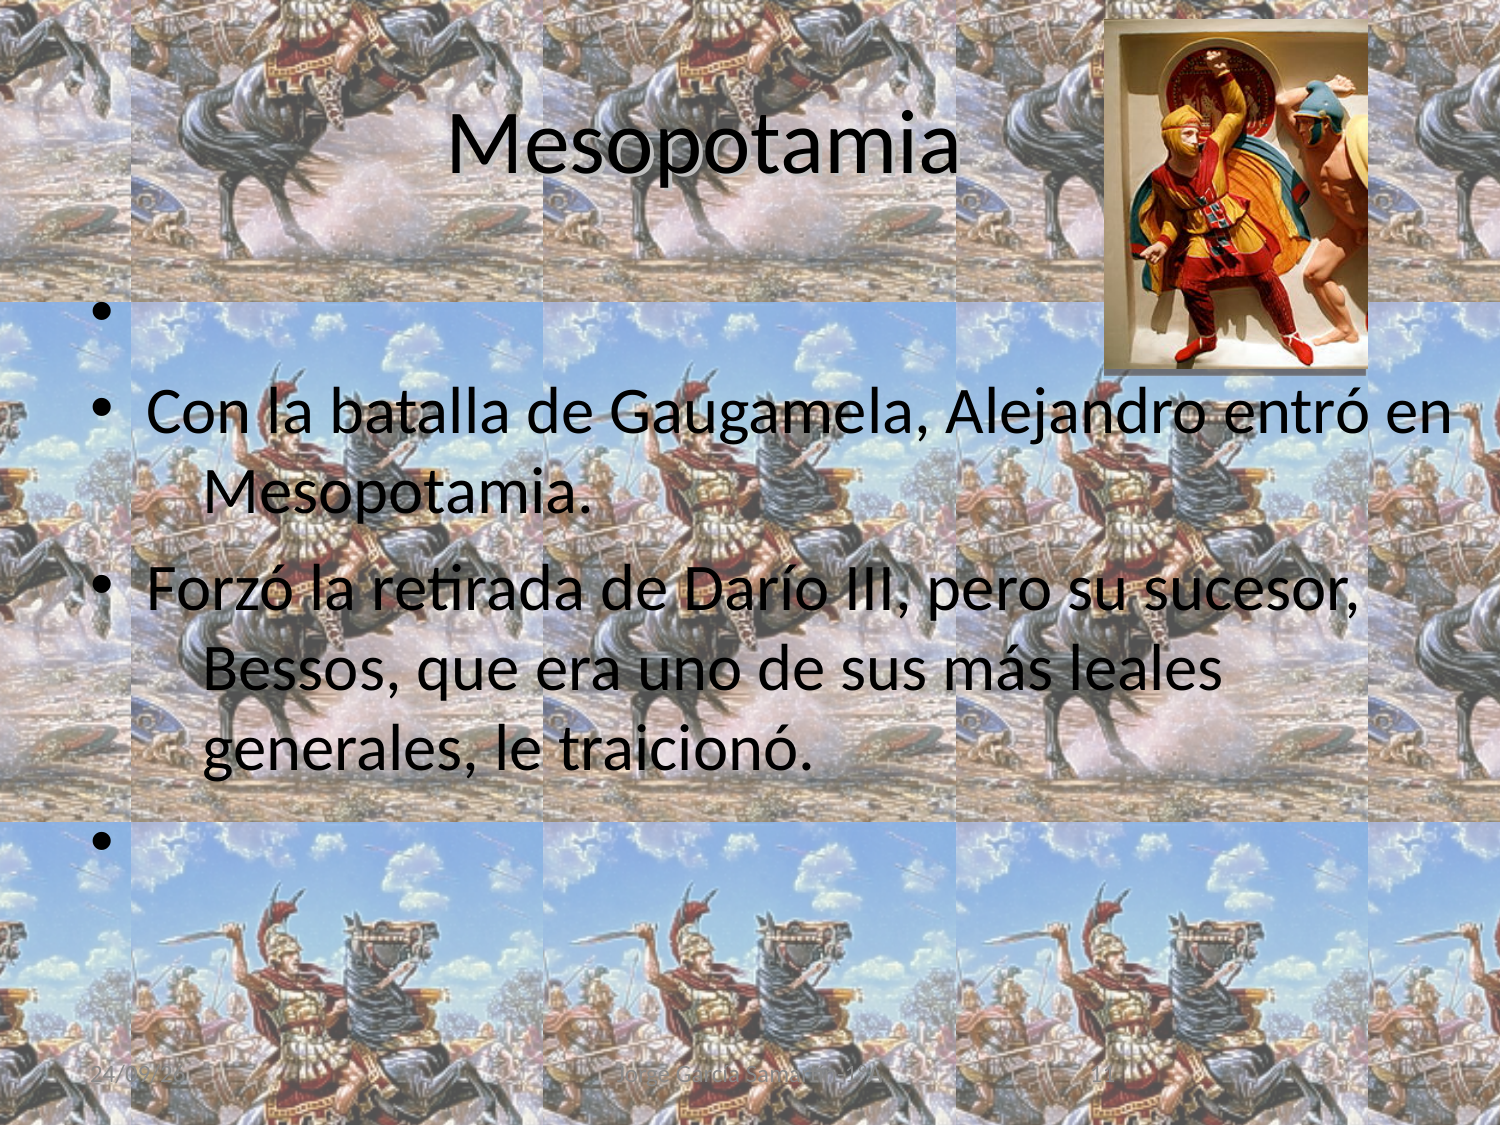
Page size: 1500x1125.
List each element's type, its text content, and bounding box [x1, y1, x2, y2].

text_box [88, 491, 1436, 598]
text_box 11 [1074, 1042, 1426, 1103]
list Con la batalla de Gaugamela, Alejandro entró en Mesopotamia. Forzó la retirada de Darío III, pero su sucesor, Bessos, que era uno de sus más leales generales, le traicionó. [75, 262, 1471, 1000]
text_box Jorge García Samartín-1ºA [512, 1042, 988, 1103]
text_box miércoles, 23 de marzo de 2011 [75, 1042, 426, 1103]
picture [1104, 19, 1368, 370]
title Mesopotamia [29, 42, 1104, 231]
title Mesopotamia [1368, 42, 1380, 231]
